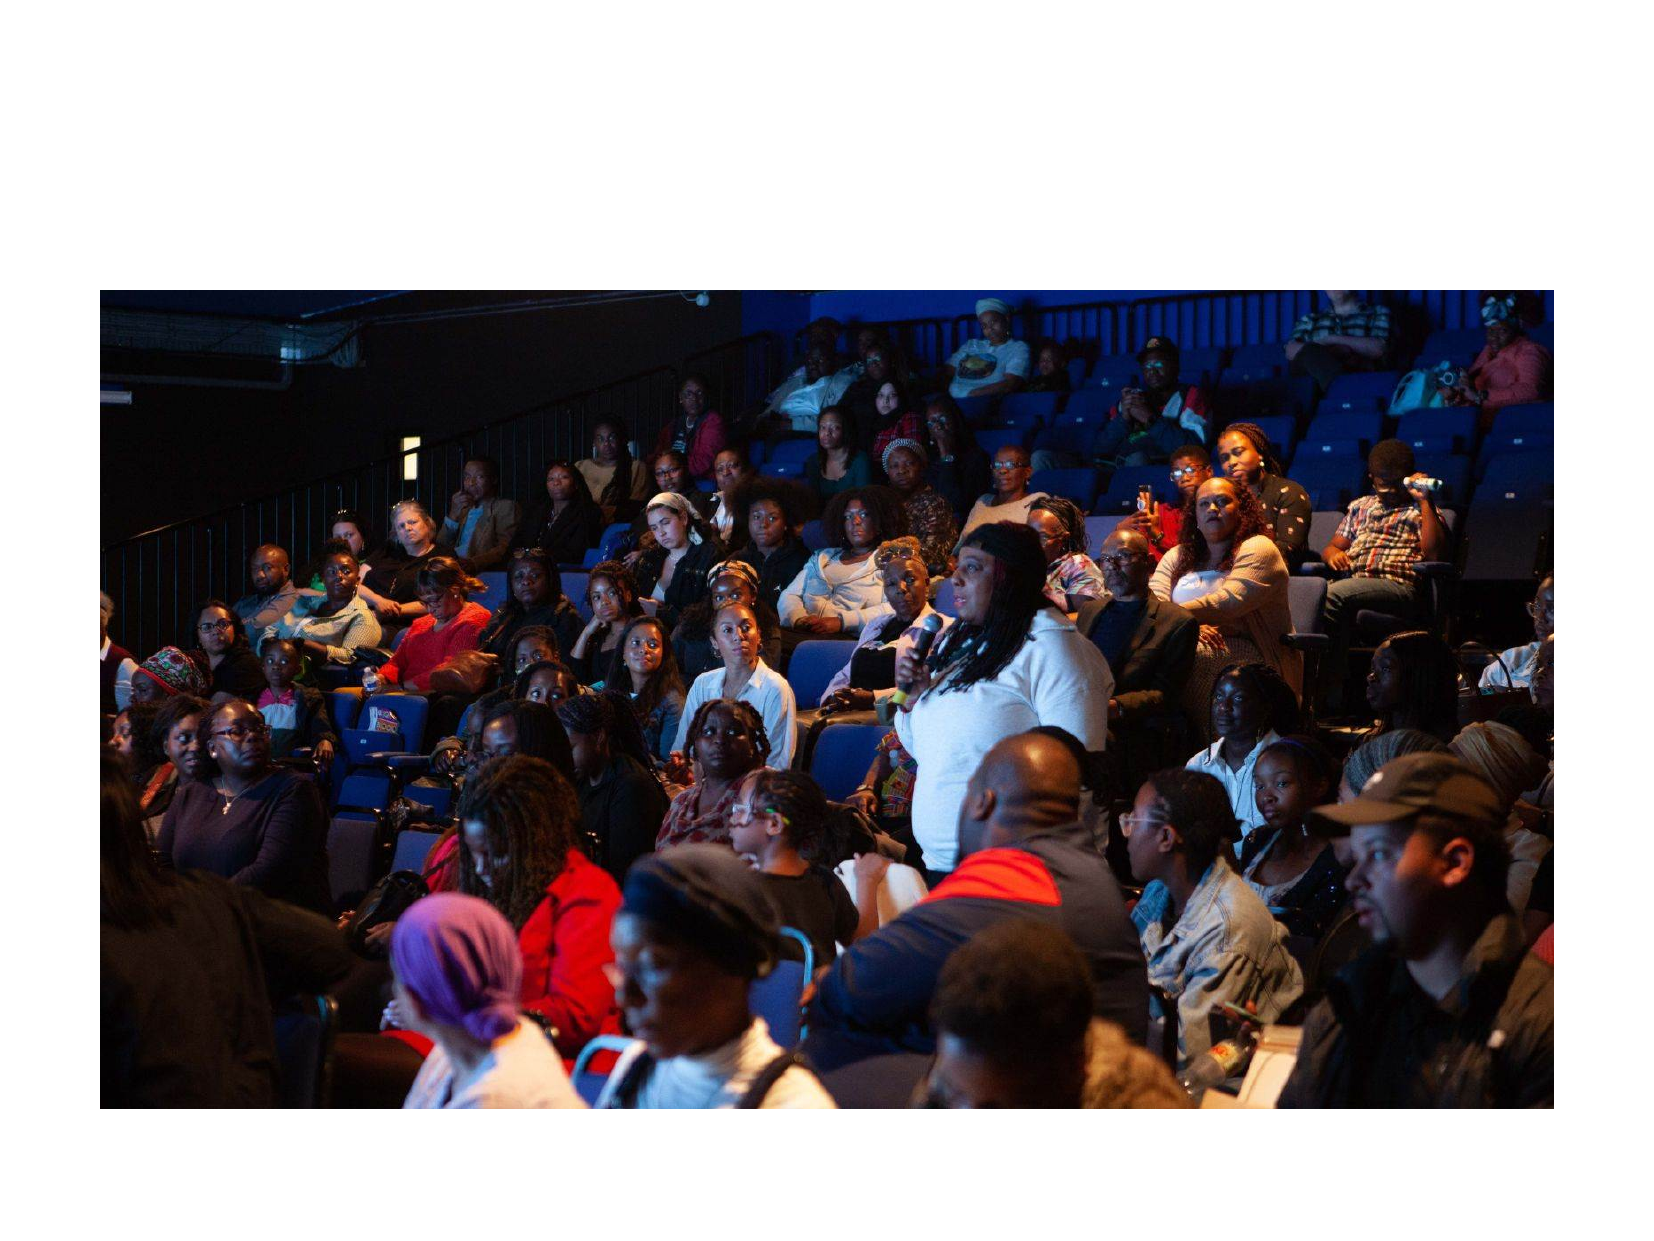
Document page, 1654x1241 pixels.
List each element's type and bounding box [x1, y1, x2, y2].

picture [100, 290, 1554, 1109]
